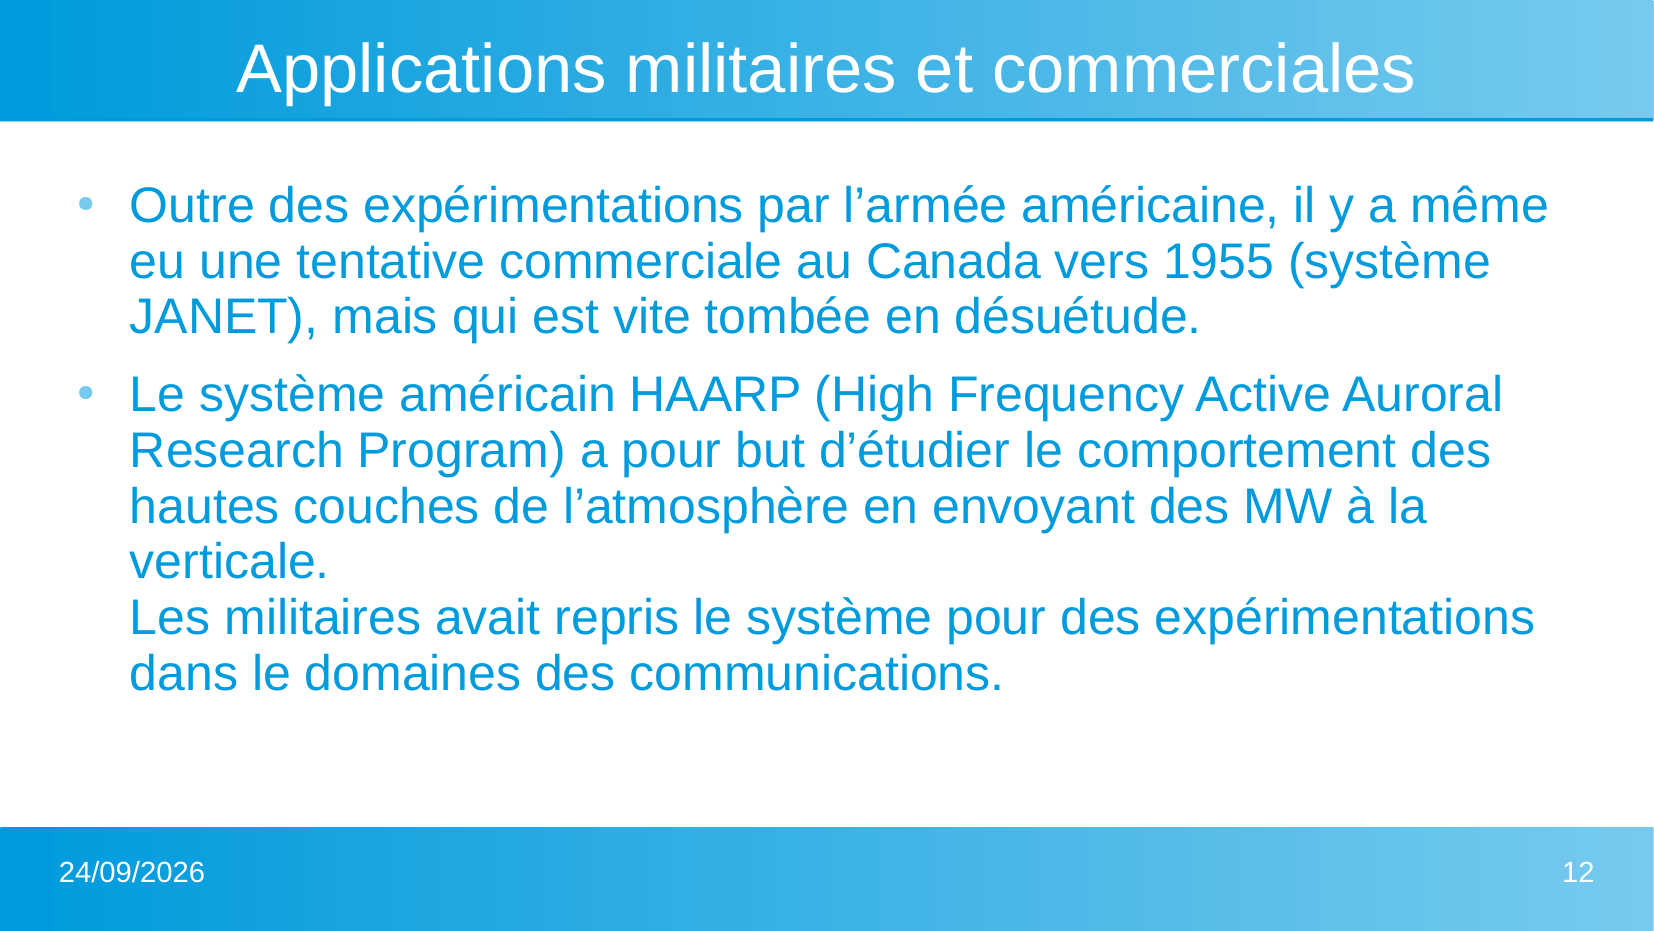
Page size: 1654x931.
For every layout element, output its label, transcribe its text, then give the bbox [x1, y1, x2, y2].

list Outre des expérimentations par l’armée américaine, il y a même eu une tentative commerciale au Canada vers 1955 (système JANET), mais qui est vite tombée en désuétude. Le système américain HAARP (High Frequency Active Auroral Research Program) a pour but d’étudier le comportement des hautes couches de l’atmosphère en envoyant des MW à la verticale. Les militaires avait repris le système pour des expérimentations dans le domaines des communications. [59, 177, 1595, 768]
title Applications militaires et commerciales [59, 29, 1595, 108]
